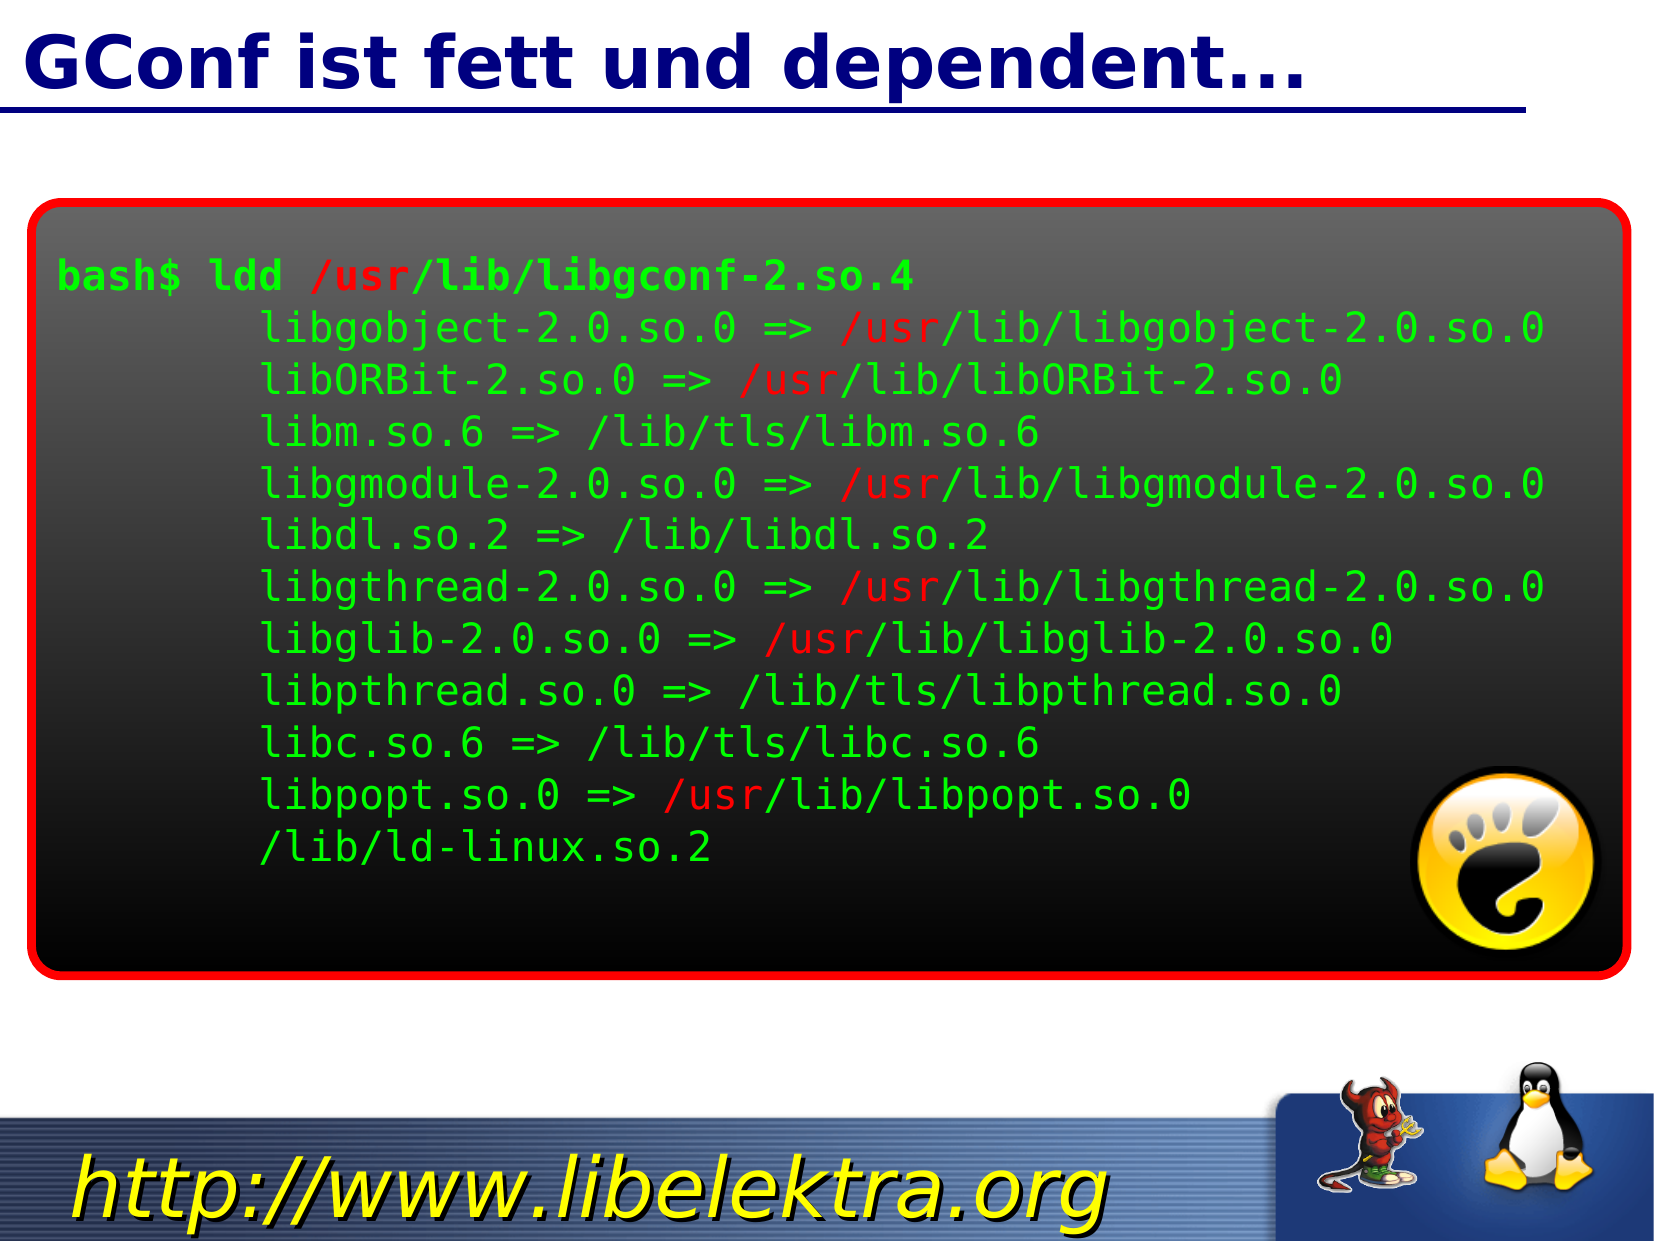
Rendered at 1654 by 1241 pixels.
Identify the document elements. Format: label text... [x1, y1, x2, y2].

picture [0, 1061, 1654, 1241]
picture [1410, 766, 1607, 961]
text_box GConf ist fett und dependent... [22, 14, 1611, 111]
text_box [31, 202, 1627, 976]
text_box bash$ ldd /usr/lib/libgconf-2.so.4 libgobject-2.0.so.0 => /usr/lib/libgobject-2.0.so.0 libORBit-2.so.0 => /usr/lib/libORBit-2.so.0 libm.so.6 => /lib/tls/libm.so.6 libgmodule-2.0.so.0 => /usr/lib/libgmodule-2.0.so.0 libdl.so.2 => /lib/libdl.so.2 libgthread-2.0.so.0 => /usr/lib/libgthread-2.0.so.0 libglib-2.0.so.0 => /usr/lib/libglib-2.0.so.0 libpthread.so.0 => /lib/tls/libpthread.so.0 libc.so.6 => /lib/tls/libc.so.6 libpopt.so.0 => /usr/lib/libpopt.so.0 /lib/ld-linux.so.2 [56, 236, 1597, 936]
